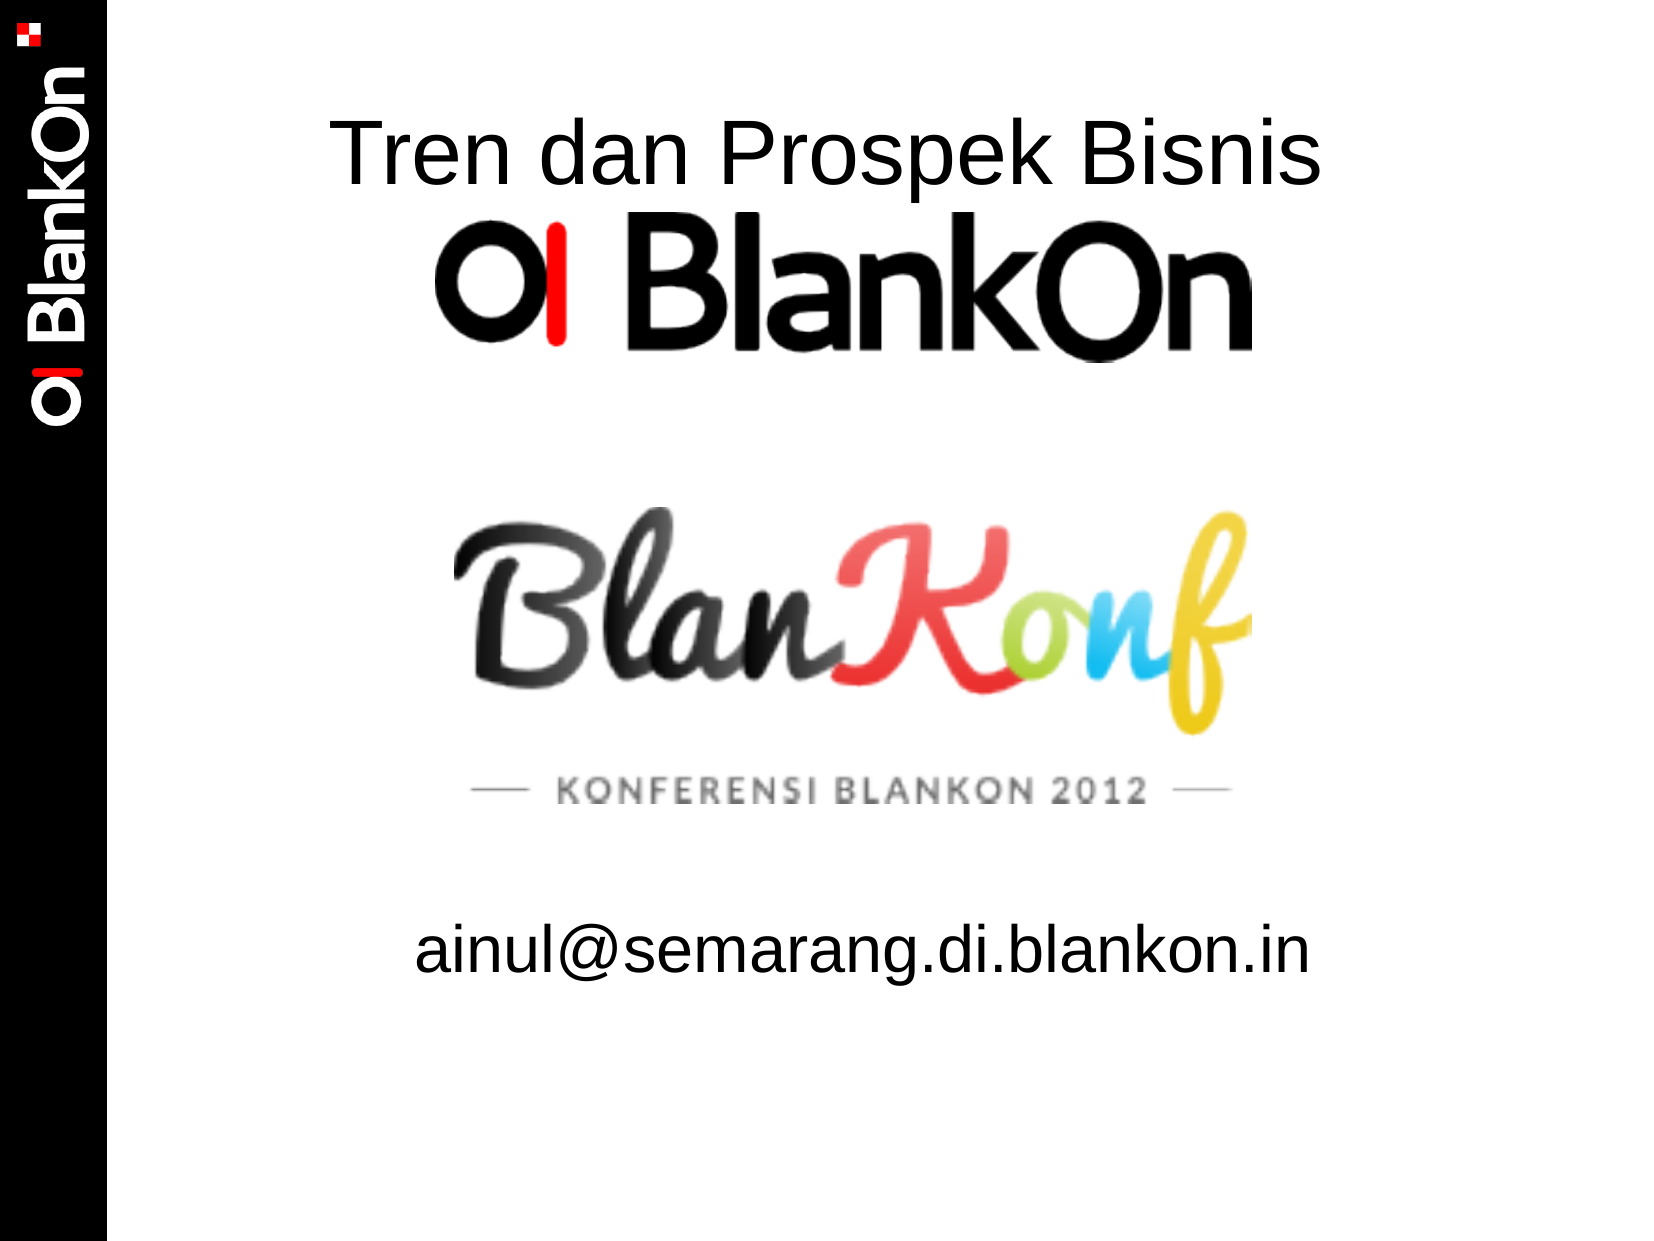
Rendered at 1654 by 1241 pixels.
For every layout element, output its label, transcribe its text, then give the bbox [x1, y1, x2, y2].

text_box [0, 0, 107, 1241]
picture [435, 212, 1252, 363]
picture [454, 507, 1252, 804]
picture [17, 23, 89, 426]
title Tren dan Prospek Bisnis [82, 49, 1571, 257]
subtitle ainul@semarang.di.blankon.in [135, 290, 1591, 1010]
